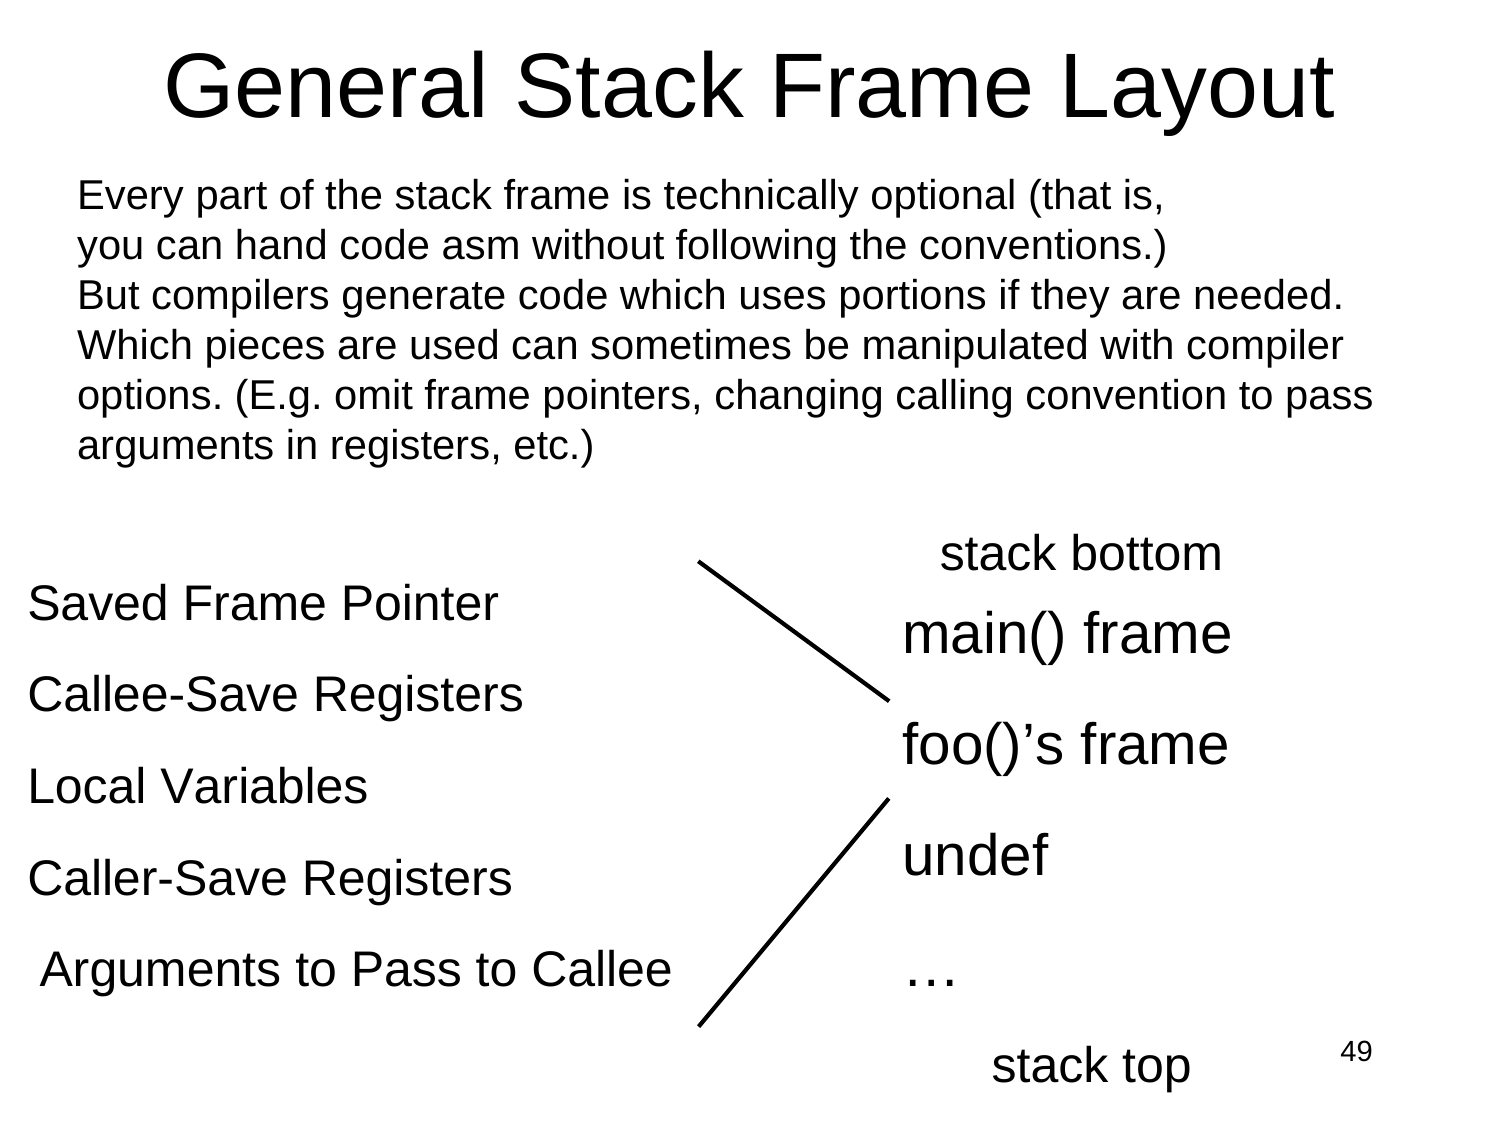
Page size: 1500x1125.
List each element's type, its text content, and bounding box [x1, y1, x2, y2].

table_cell Caller-Save Registers [13, 838, 700, 929]
title General Stack Frame Layout [112, 0, 1388, 160]
table_cell Arguments to Pass to Callee [13, 929, 700, 1021]
table_header Saved Frame Pointer [13, 563, 700, 654]
text_box Every part of the stack frame is technically optional (that is, you can hand code asm without following the conventions.) But compilers generate code which uses portions if they are needed. Which pieces are used can sometimes be manipulated with compiler options. (E.g. omit frame pointers, changing calling convention to pass arguments in registers, etc.) [62, 160, 1416, 475]
table_cell Local Variables [13, 746, 700, 838]
table_cell undef [887, 810, 1313, 921]
text_box <number> [1207, 1025, 1388, 1101]
table_cell Callee-Save Registers [13, 654, 700, 746]
text_box stack top [976, 1024, 1207, 1101]
table_cell … [887, 921, 1313, 1032]
table_header main() frame [887, 587, 1313, 699]
table_cell foo()’s frame [887, 699, 1313, 810]
text_box stack bottom [924, 512, 1239, 588]
